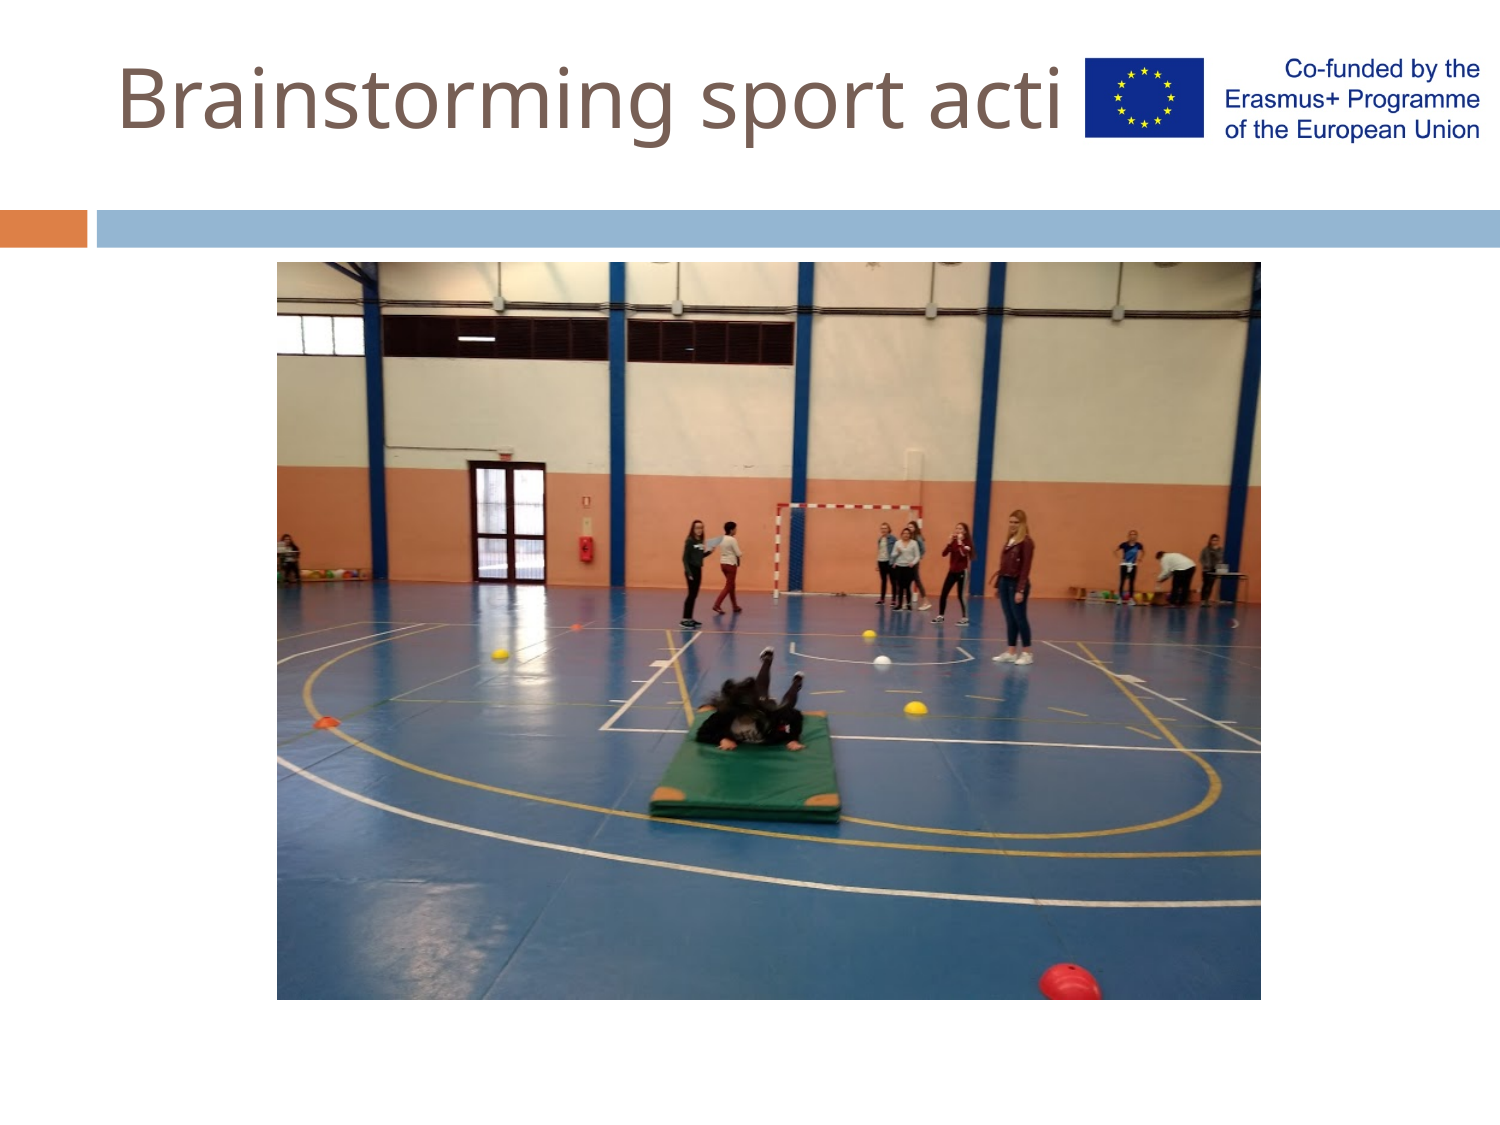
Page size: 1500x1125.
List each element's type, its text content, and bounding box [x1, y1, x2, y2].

picture [277, 262, 1261, 1000]
picture [1060, 35, 1500, 161]
title Brainstorming sport activities [100, 37, 1438, 200]
